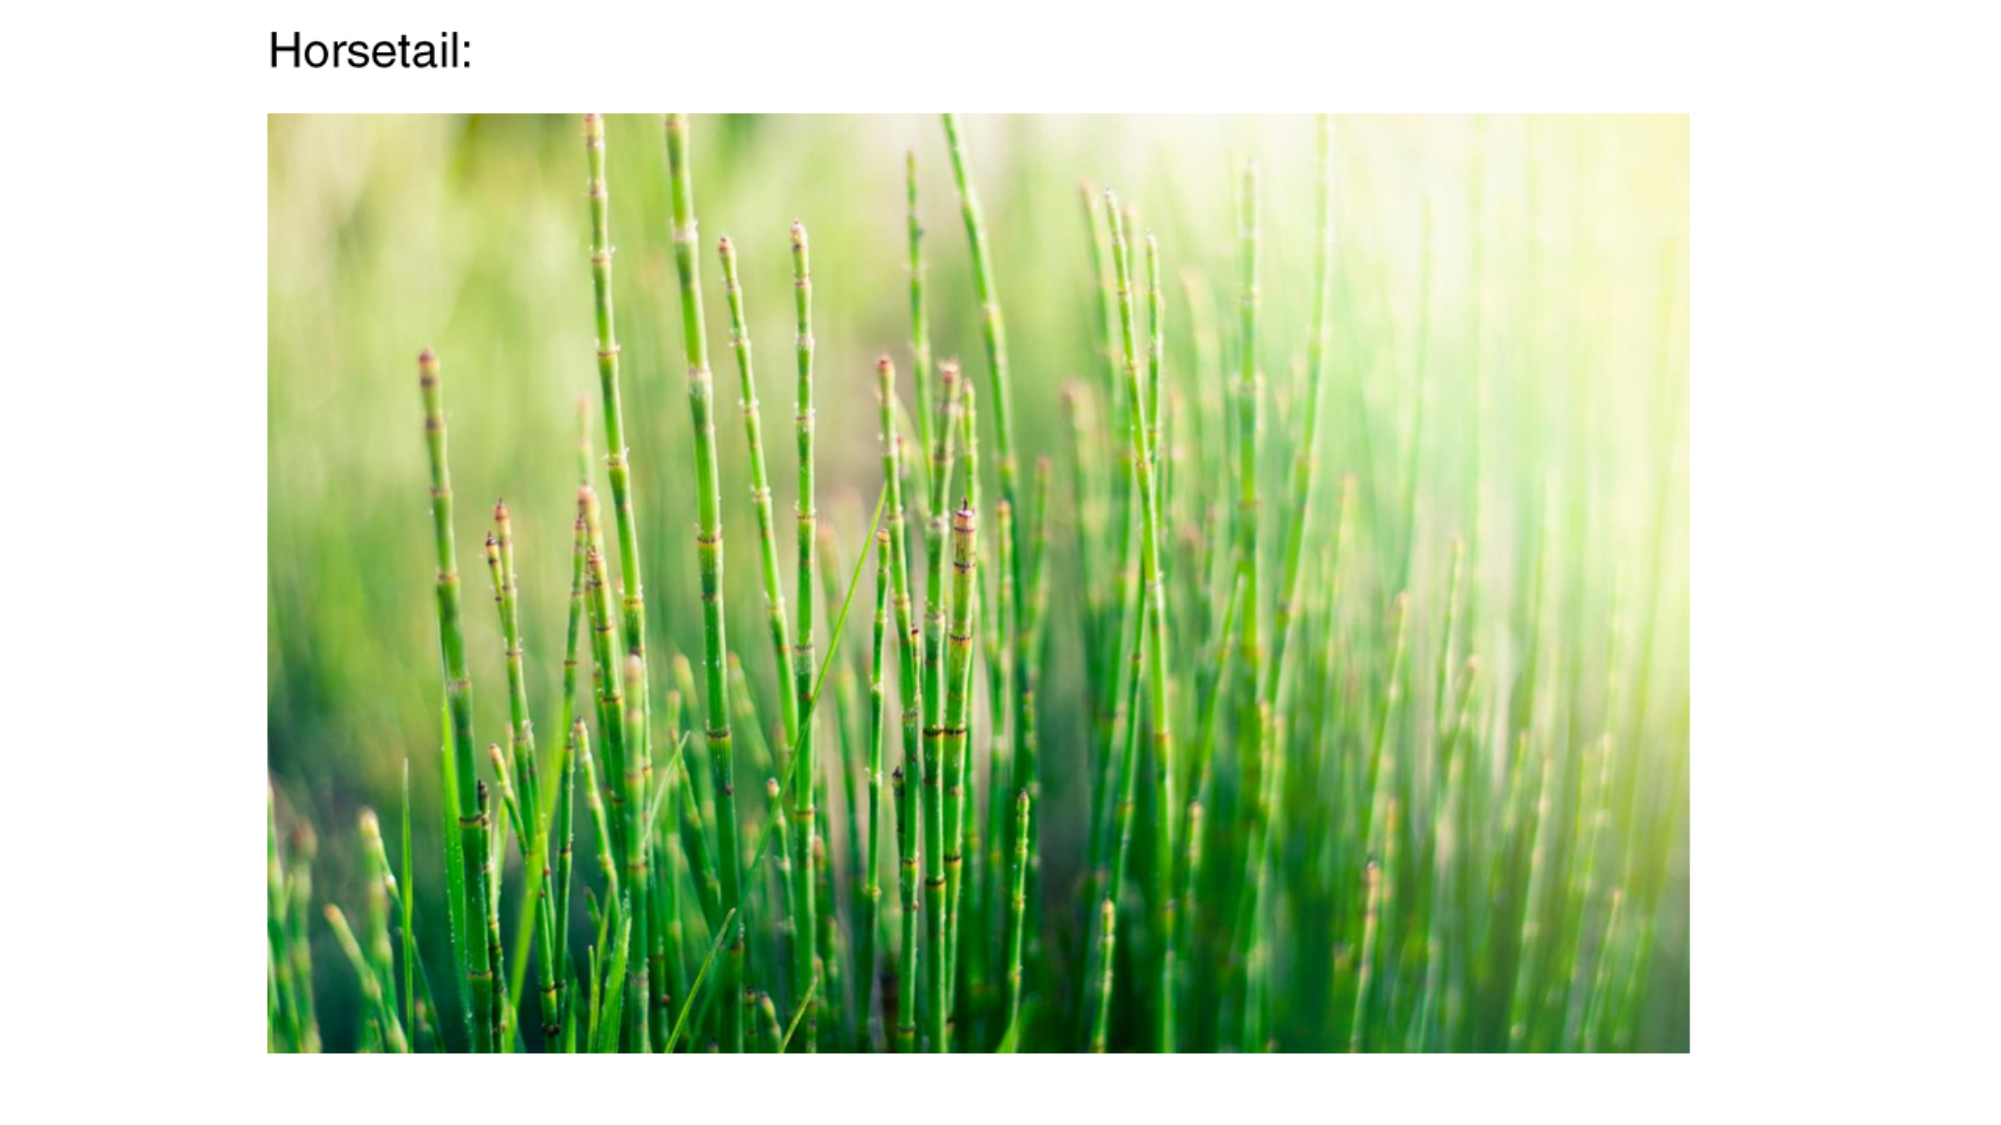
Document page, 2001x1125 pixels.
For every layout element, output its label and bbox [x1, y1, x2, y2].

picture [252, 15, 1748, 1110]
